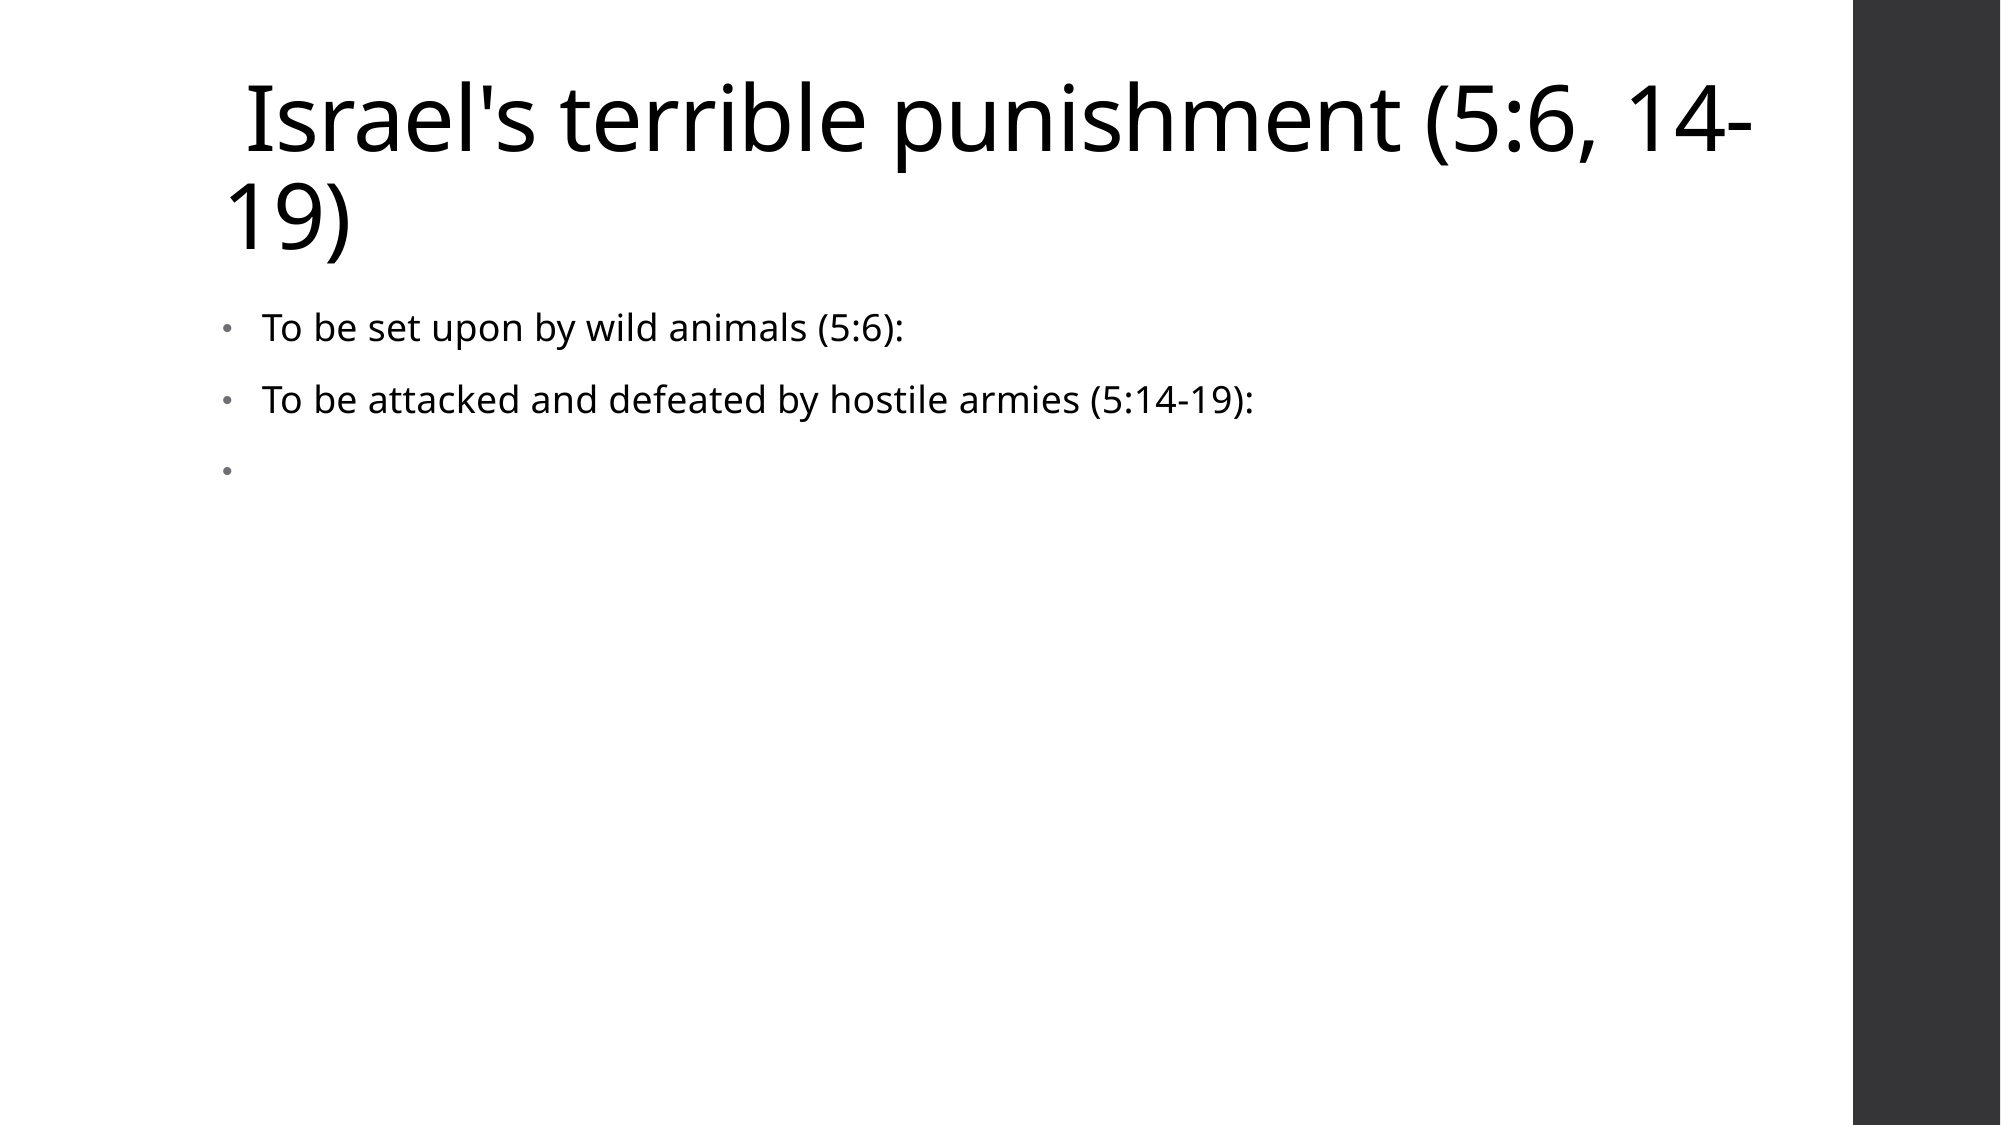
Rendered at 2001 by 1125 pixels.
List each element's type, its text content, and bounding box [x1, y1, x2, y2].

title Israel's terrible punishment (5:6, 14-19) [206, 60, 1797, 278]
list To be set upon by wild animals (5:6): To be attacked and defeated by hostile armies (5:14-19): [206, 299, 1617, 1014]
